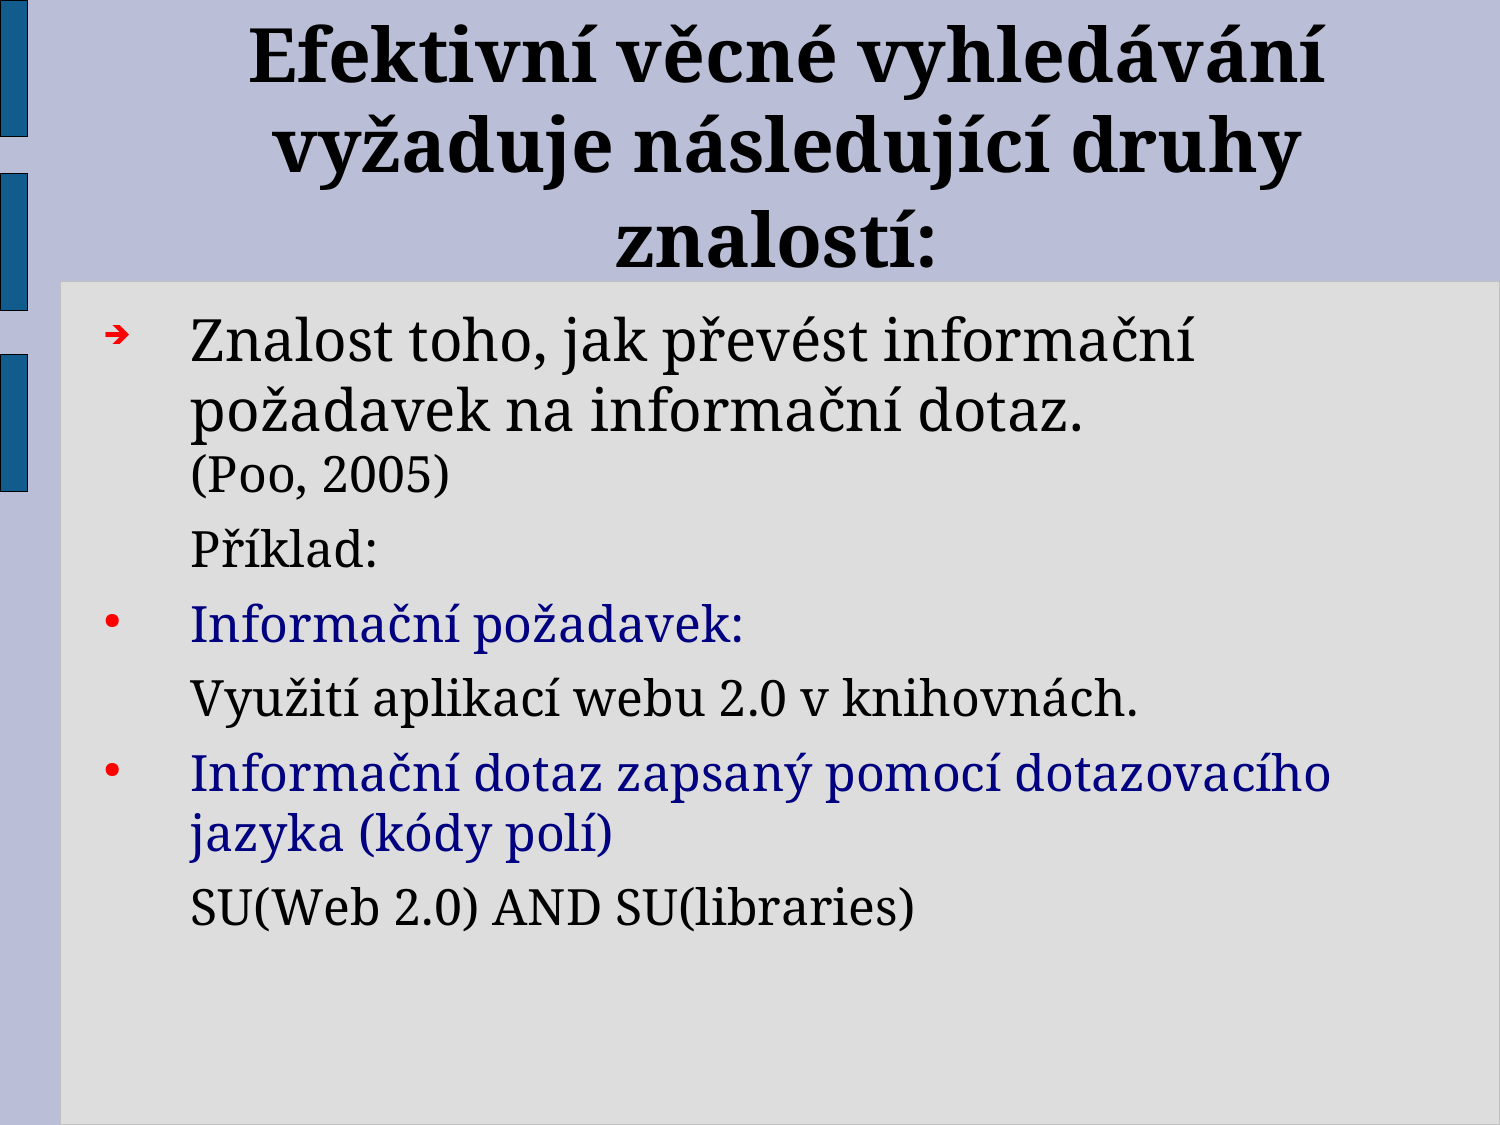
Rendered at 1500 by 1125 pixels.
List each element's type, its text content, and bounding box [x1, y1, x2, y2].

title Efektivní věcné vyhledávání vyžaduje následující druhy znalostí: [150, 0, 1426, 291]
list Znalost toho, jak převést informační požadavek na informační dotaz. (Poo, 2005) Příklad: Informační požadavek: Využití aplikací webu 2.0 v knihovnách. Informační dotaz zapsaný pomocí dotazovacího jazyka (kódy polí) SU(Web 2.0) AND SU(libraries) [88, 295, 1477, 1067]
